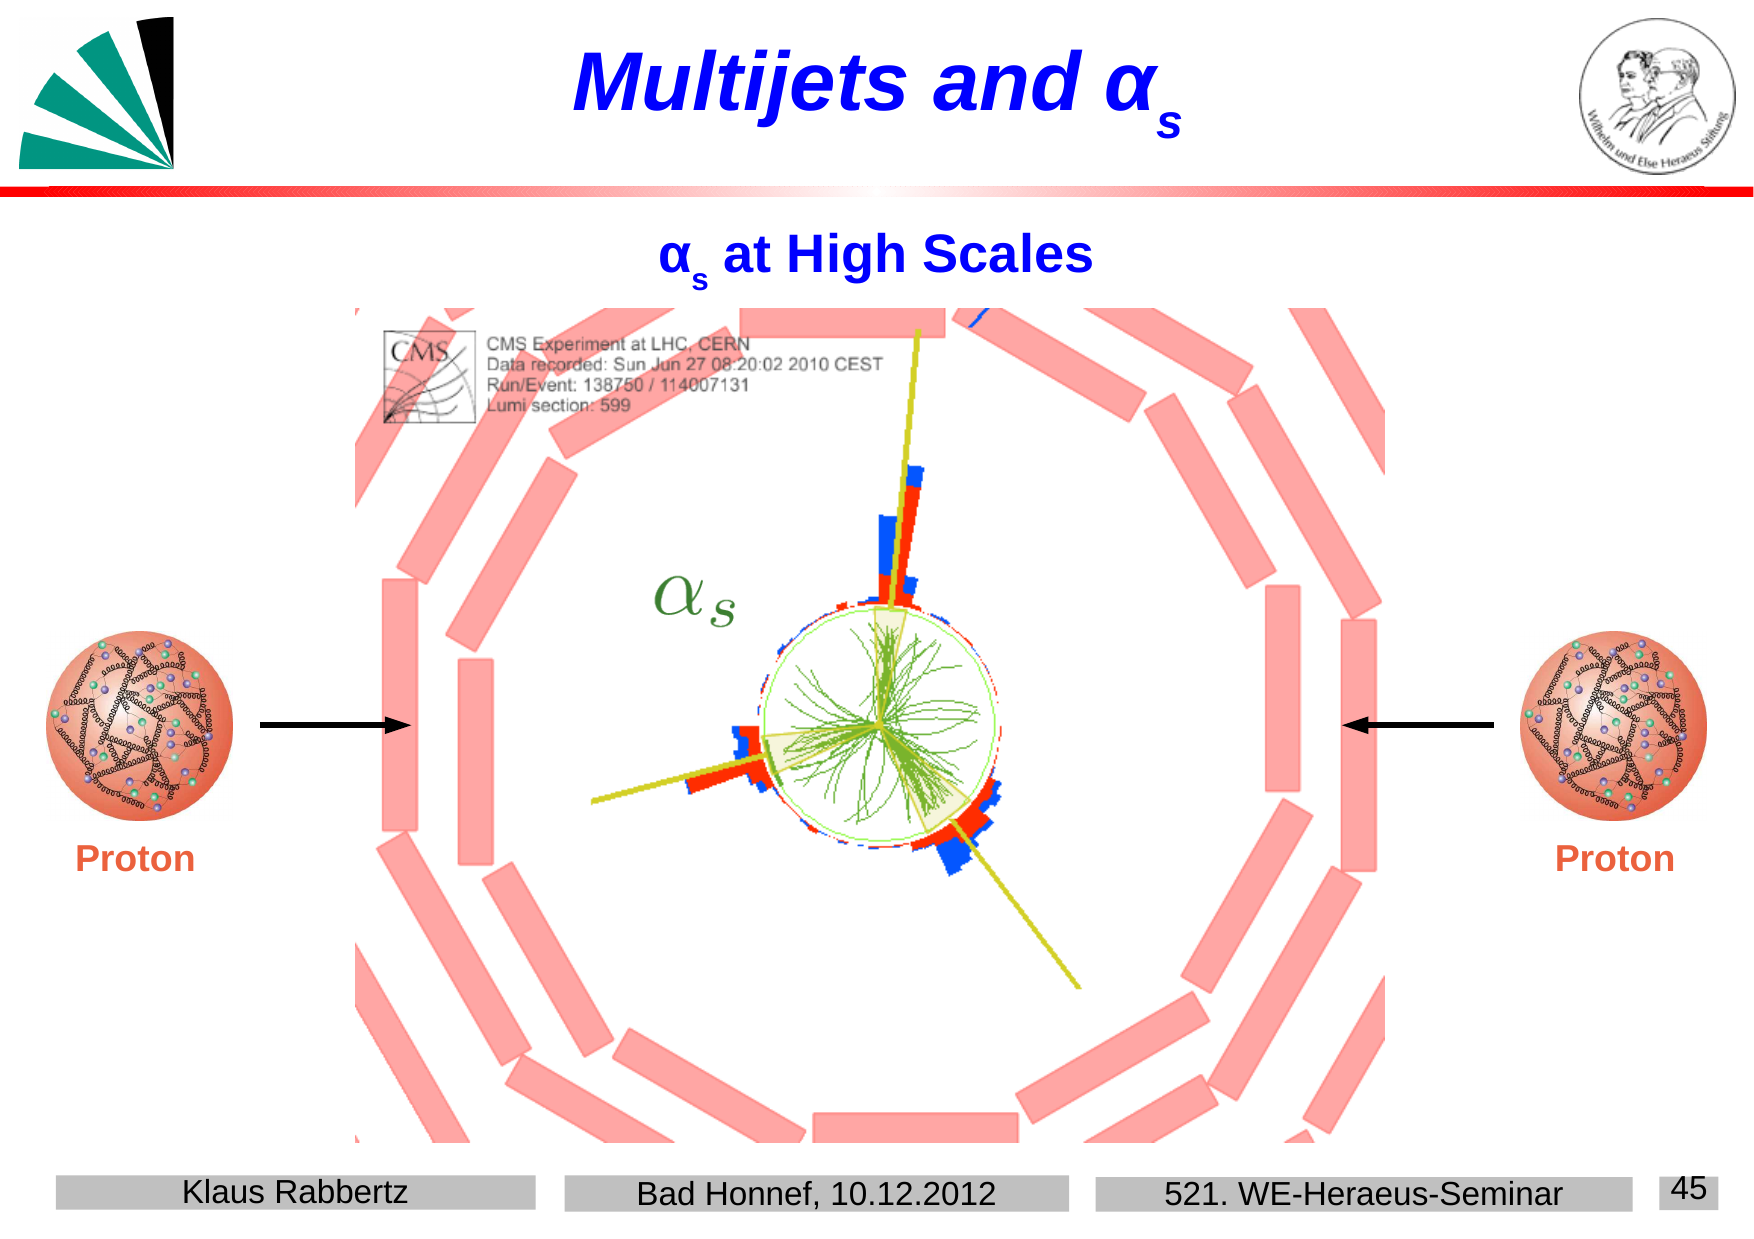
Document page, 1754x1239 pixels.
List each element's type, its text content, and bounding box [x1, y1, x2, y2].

picture [46, 631, 233, 821]
text_box Proton [63, 831, 208, 894]
picture [19, 17, 174, 171]
title Multijets and αs [191, 0, 1565, 185]
picture [355, 308, 1385, 1143]
picture [1520, 631, 1707, 821]
text_box Proton [1543, 831, 1688, 894]
picture [1579, 18, 1736, 175]
text_box αs at High Scales [646, 217, 1108, 304]
